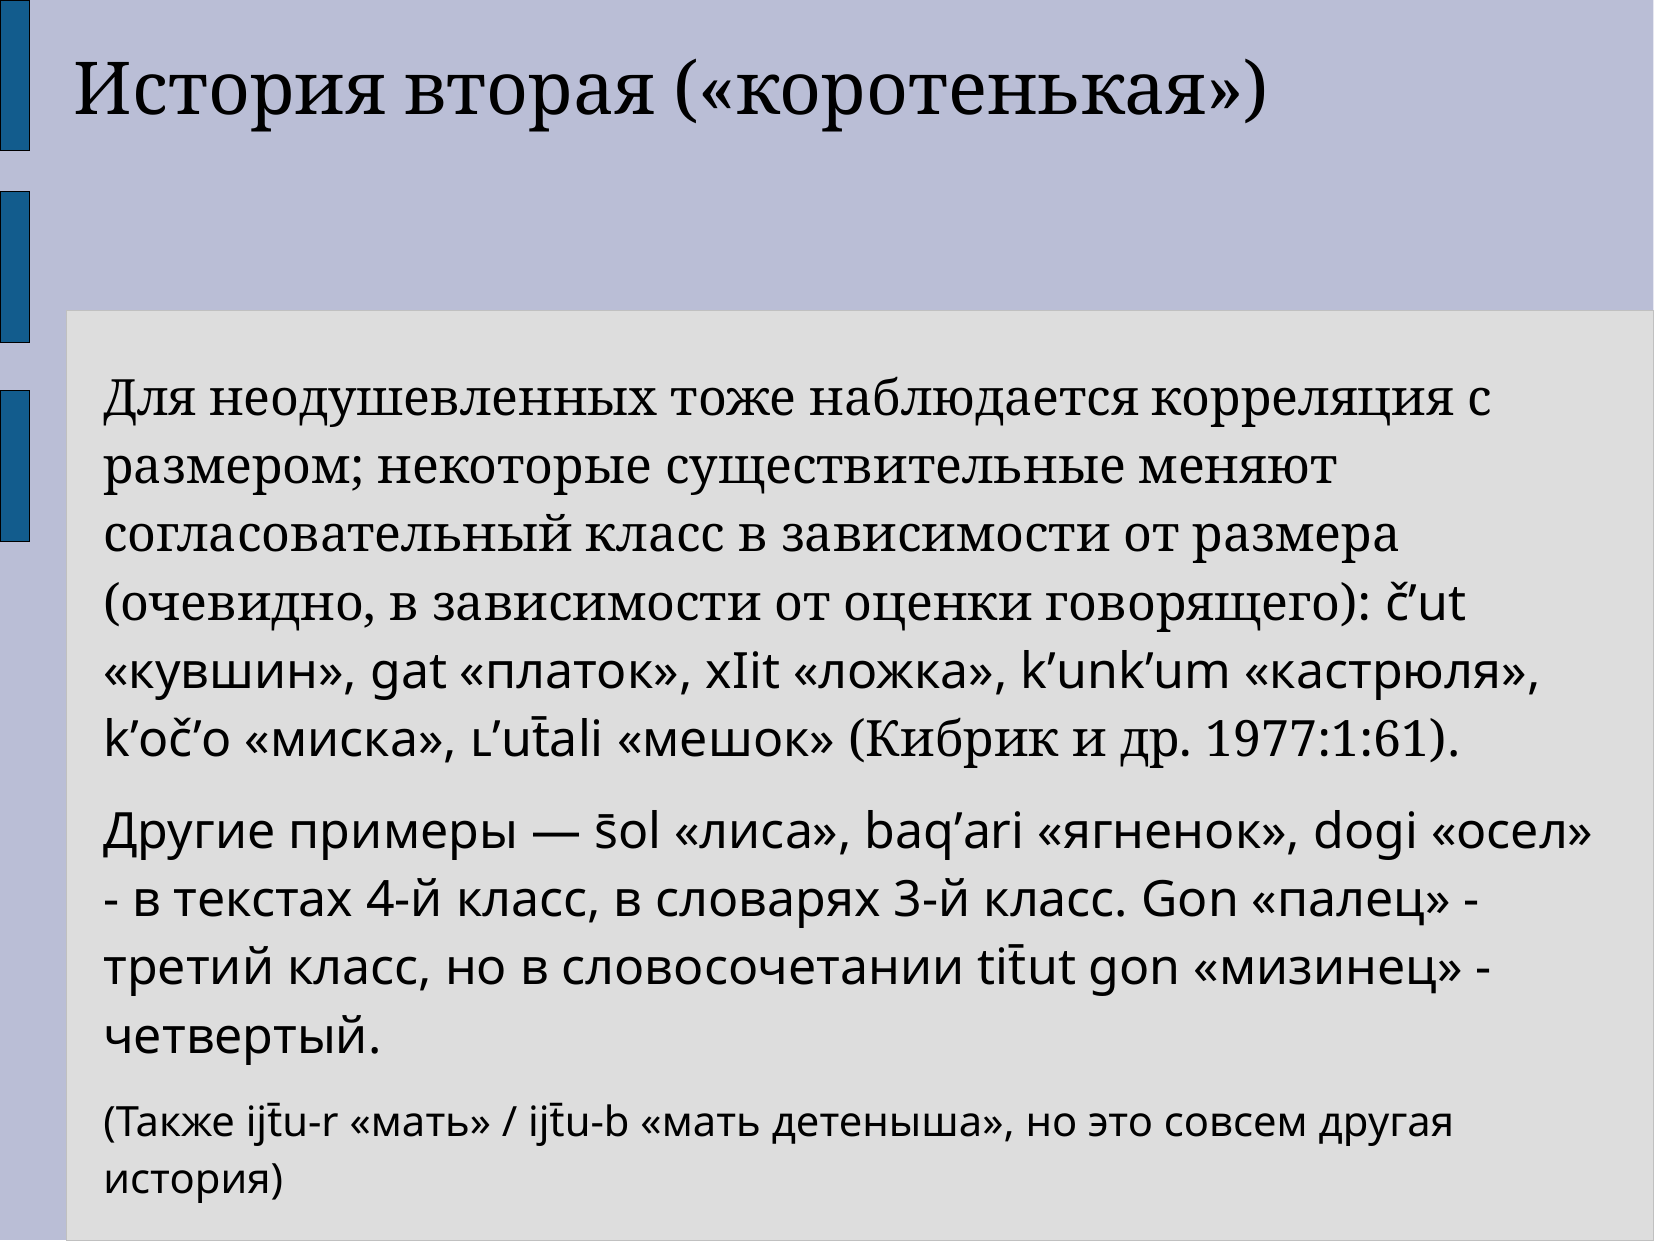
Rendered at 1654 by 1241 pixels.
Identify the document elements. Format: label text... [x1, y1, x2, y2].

text_box История вторая («коротенькая») [58, 29, 1654, 143]
text_box Для неодушевленных тоже наблюдается корреляция с размером; некоторые существительные меняют согласовательный класс в зависимости от размера (очевидно, в зависимости от оценки говорящего): čʼut «кувшин», gat «платок», xӀit «ложка», kʼunkʼum «кастрюля», kʼočʼo «миска», ʟʼut̄ali «мешок» (Кибрик и др. 1977:1:61). Другие примеры — s̄ol «лиса», baqʼari «ягненок», dogi «осел» - в текстах 4-й класс, в словарях 3-й класс. Gon «палец» - третий класс, но в словосочетании tit̄ut gon «мизинец» - четвертый. (Также ijt̄u-r «мать» / ijt̄u-b «мать детеныша», но это совсем другая история) [88, 354, 1625, 1177]
